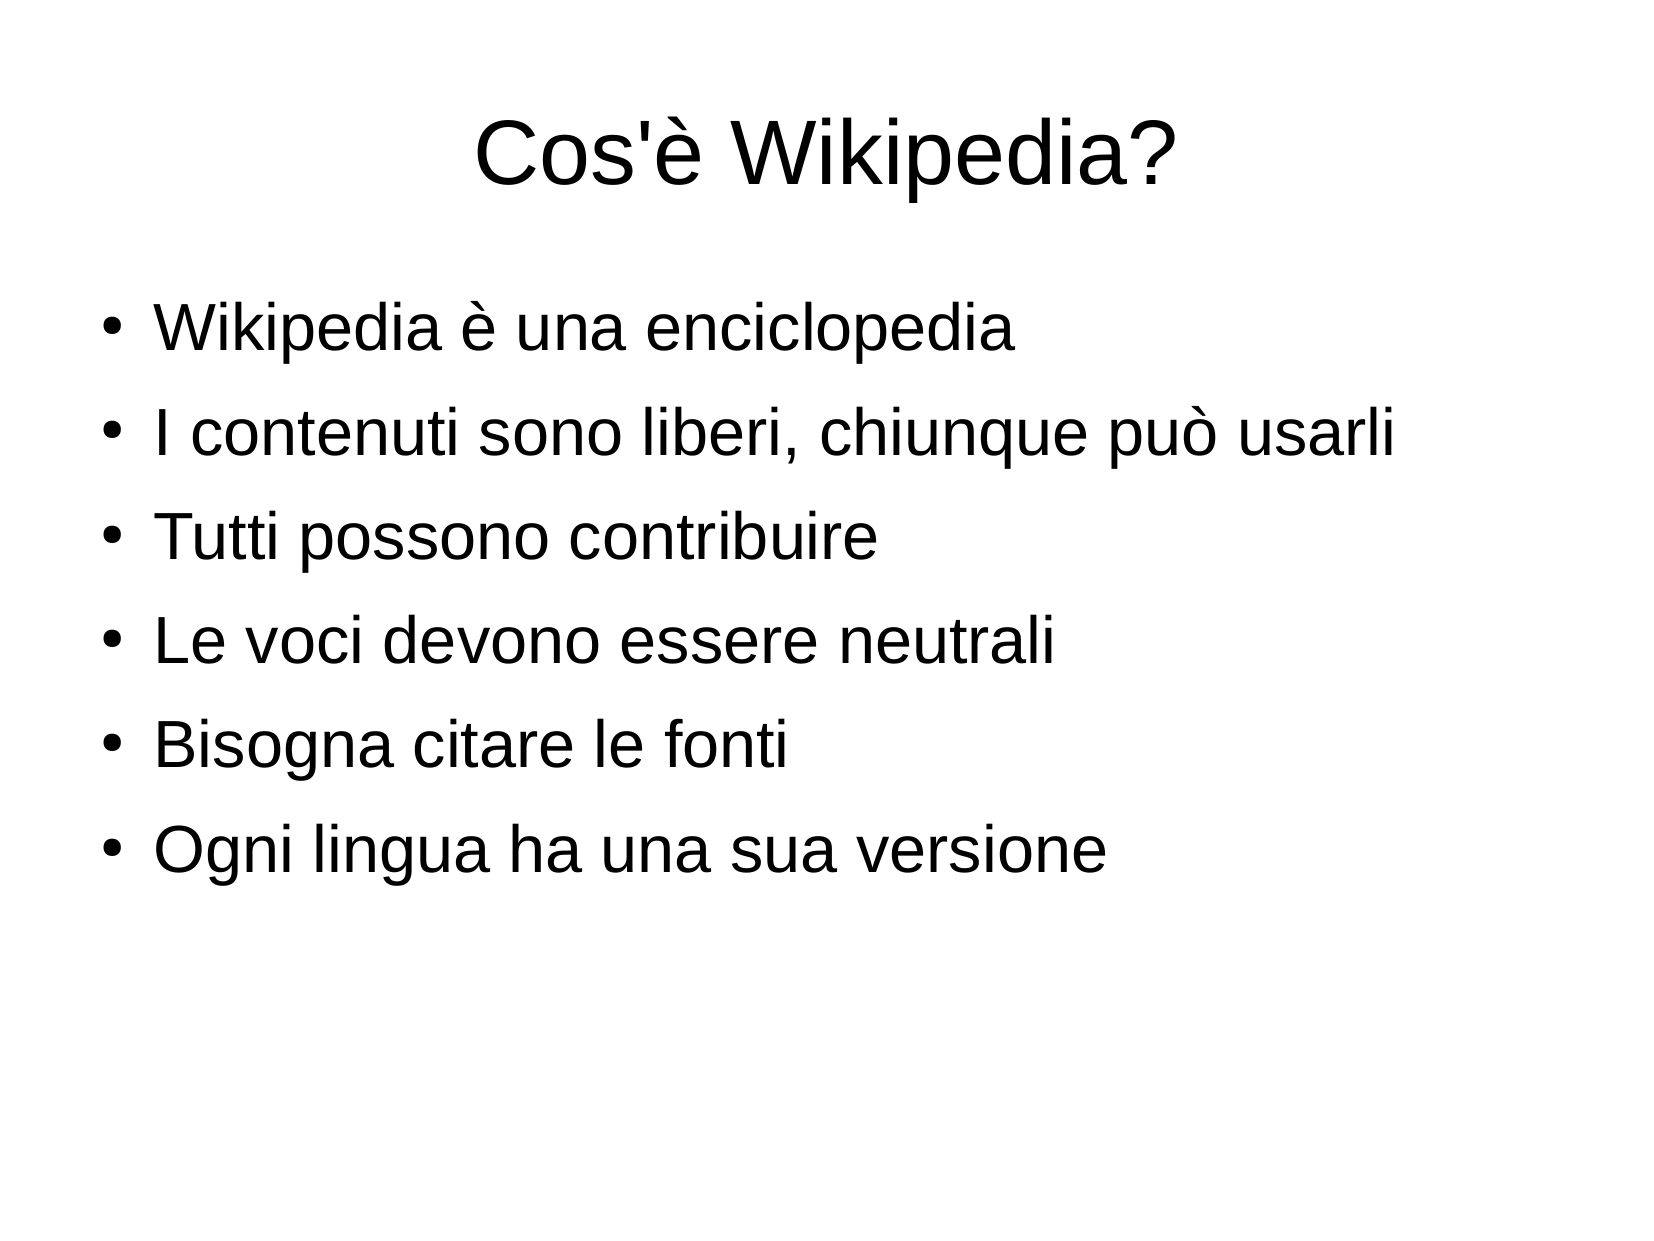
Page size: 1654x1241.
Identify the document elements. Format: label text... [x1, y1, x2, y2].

list Wikipedia è una enciclopedia I contenuti sono liberi, chiunque può usarli Tutti possono contribuire Le voci devono essere neutrali Bisogna citare le fonti Ogni lingua ha una sua versione [82, 290, 1571, 1109]
title Cos'è Wikipedia? [82, 49, 1571, 257]
